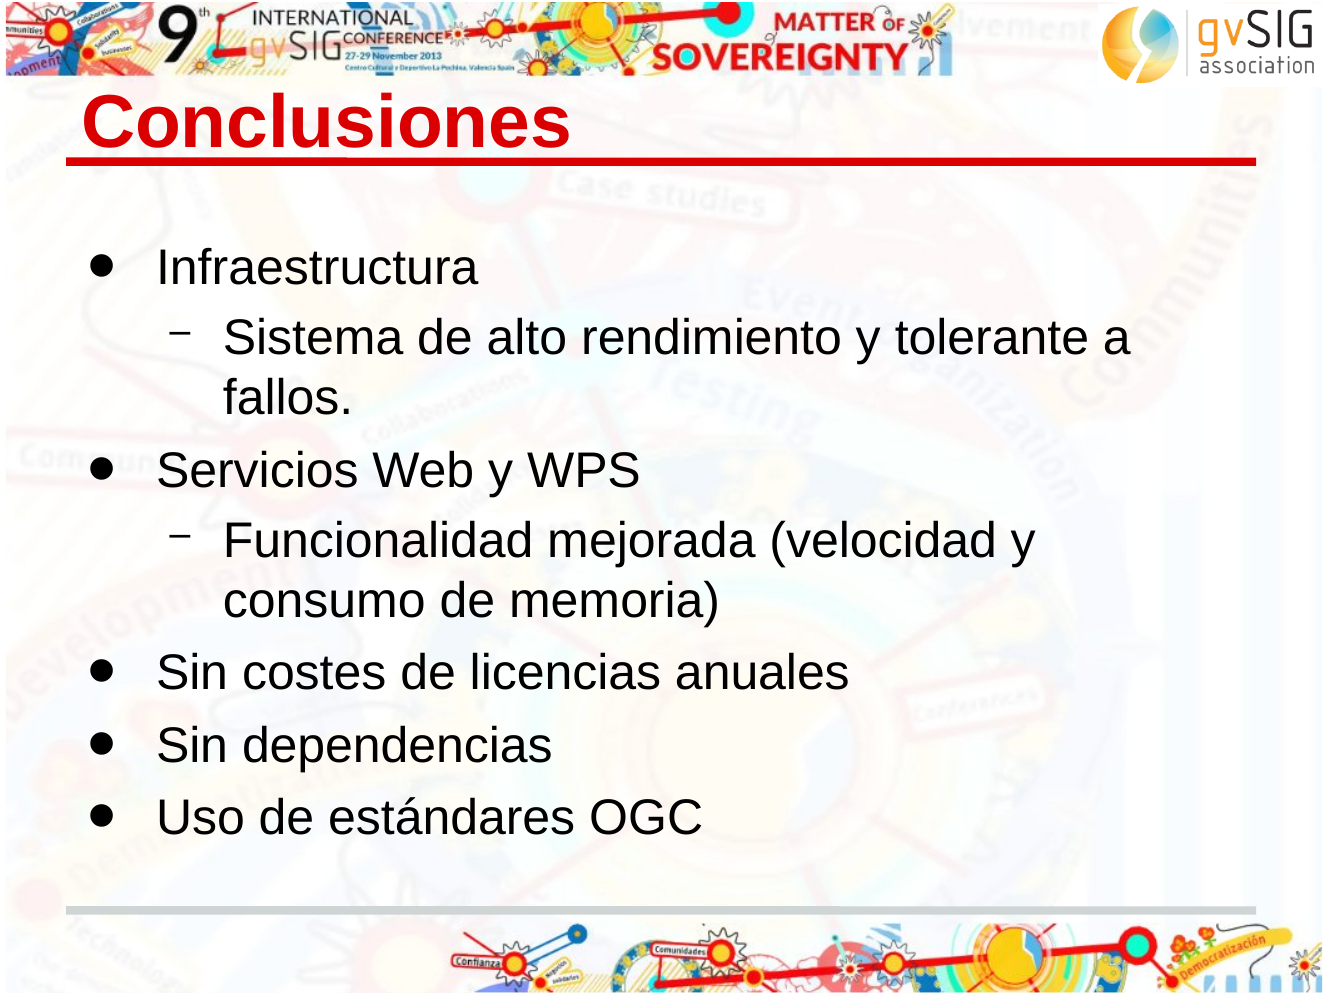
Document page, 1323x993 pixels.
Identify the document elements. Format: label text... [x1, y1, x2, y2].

title Conclusiones [66, 39, 1257, 178]
picture [5, 2, 1323, 993]
list Infraestructura Sistema de alto rendimiento y tolerante a fallos. Servicios Web y WPS Funcionalidad mejorada (velocidad y consumo de memoria) Sin costes de licencias anuales Sin dependencias Uso de estándares OGC [66, 219, 1257, 939]
